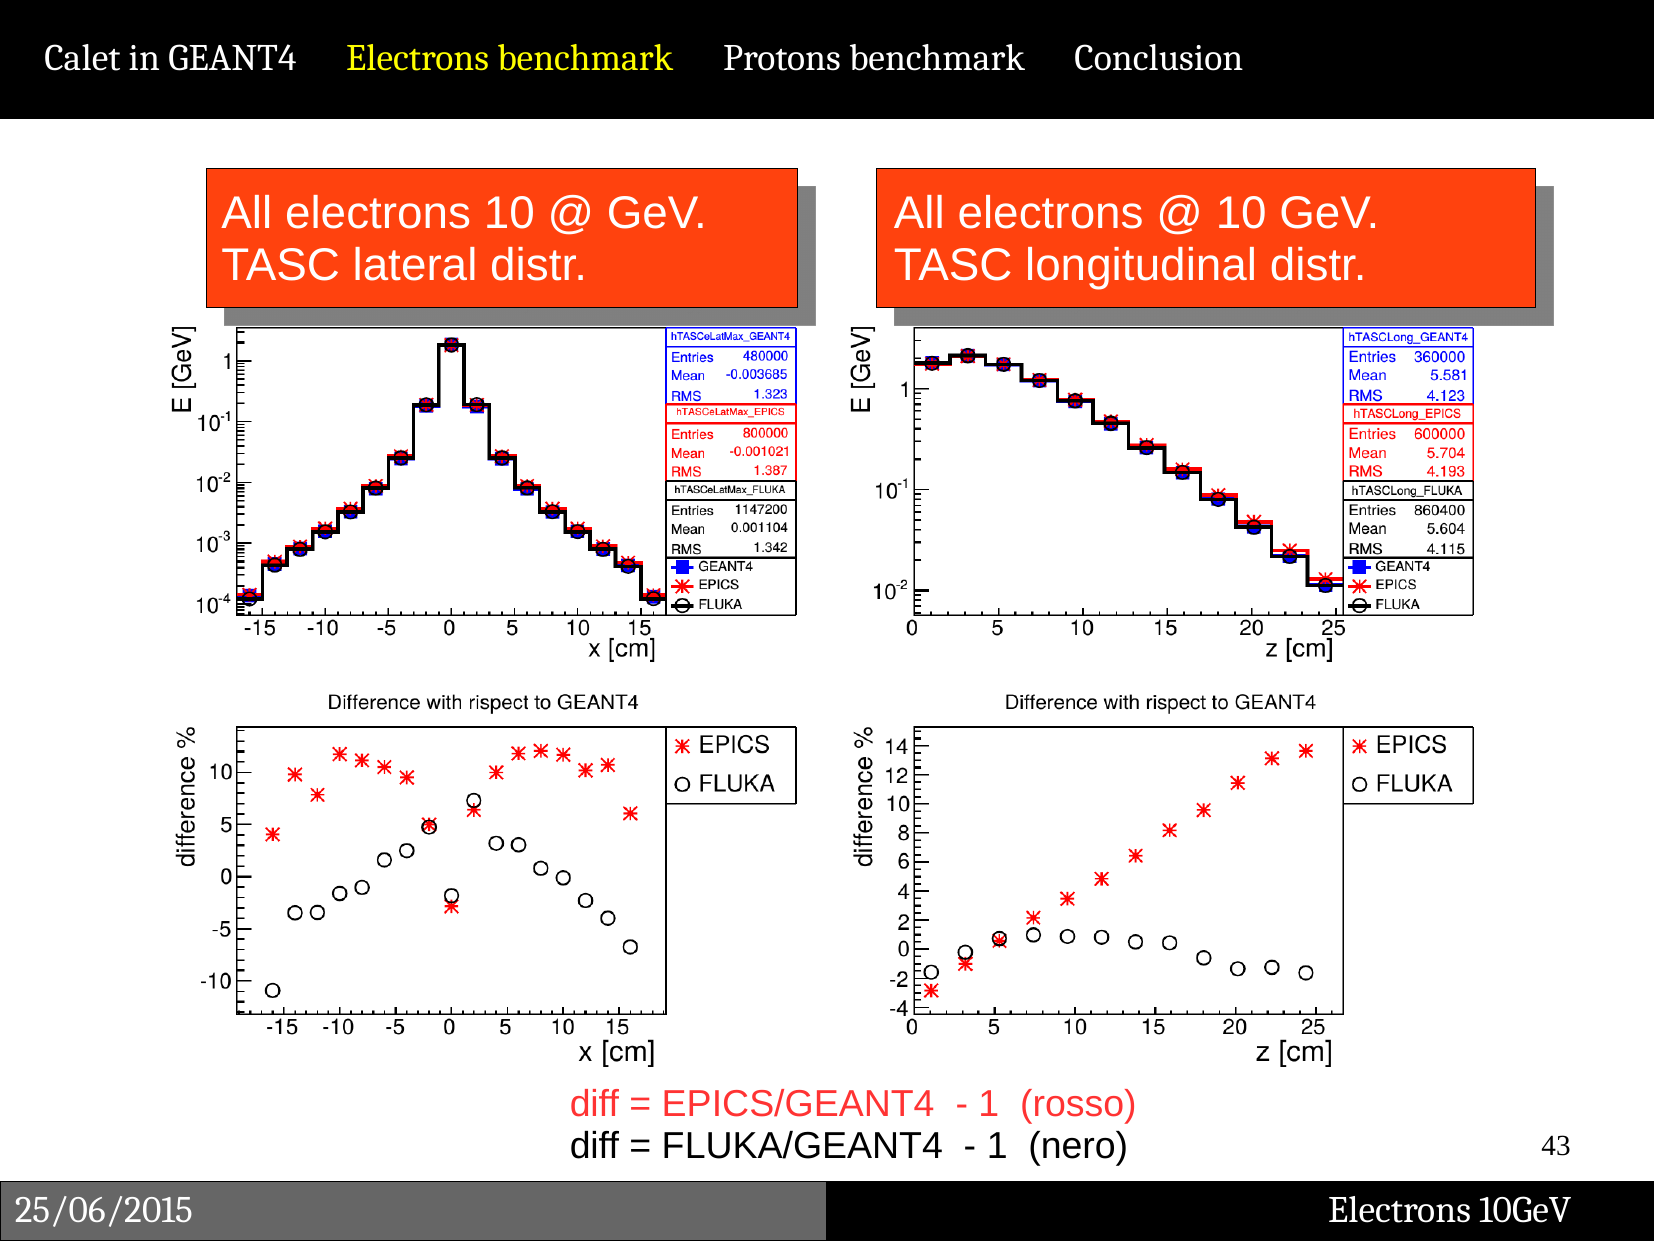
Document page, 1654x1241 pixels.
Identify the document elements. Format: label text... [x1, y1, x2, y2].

text_box Electrons 10GeV [1313, 1181, 1654, 1241]
text_box All electrons @ 10 GeV. TASC longitudinal distr. [879, 180, 1565, 308]
text_box diff = EPICS/GEANT4 - 1 (rosso) diff = FLUKA/GEANT4 - 1 (nero) [555, 1074, 1235, 1174]
text_box All electrons 10 @ GeV. TASC lateral distr. [206, 180, 798, 308]
text_box 25/06/2015 [0, 1181, 246, 1240]
text_box [206, 168, 798, 180]
text_box [876, 168, 1536, 308]
text_box [0, 0, 1654, 119]
text_box [0, 1181, 1313, 1241]
picture [148, 283, 1489, 1075]
text_box Calet in GEANT4 Electrons benchmark Protons benchmark Conclusion [29, 29, 1625, 89]
